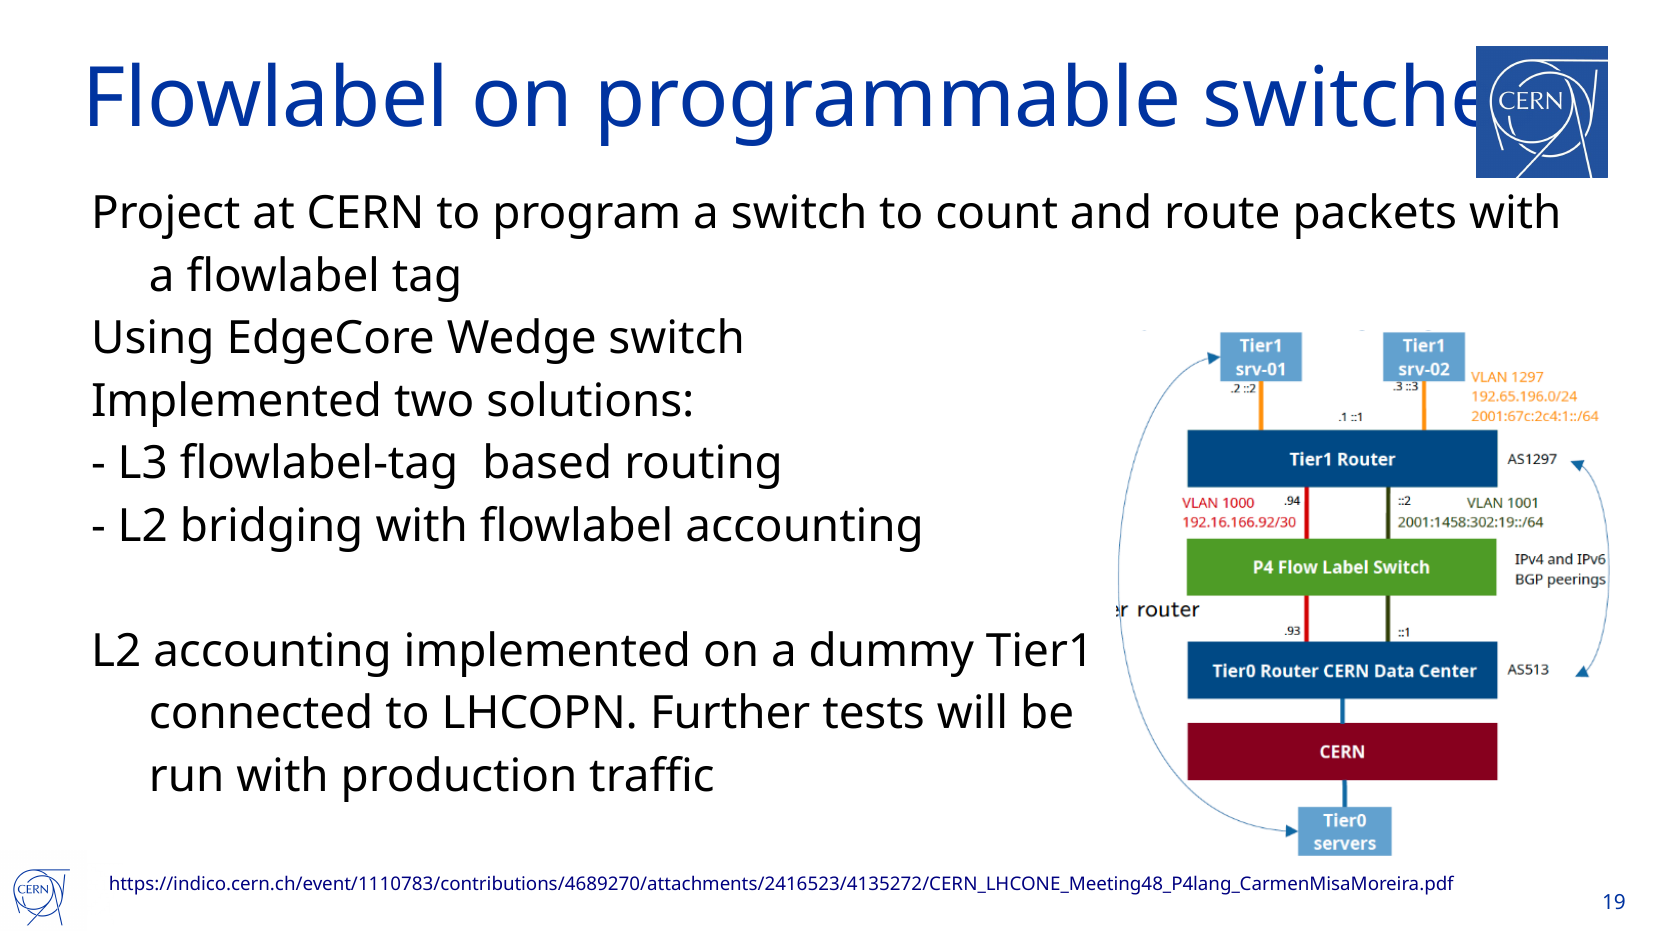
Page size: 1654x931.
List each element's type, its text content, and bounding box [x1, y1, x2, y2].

text_box Project at CERN to program a switch to count and route packets with a flowlabel tag Using EdgeCore Wedge switch Implemented two solutions: - L3 flowlabel-tag based routing - L2 bridging with flowlabel accounting L2 accounting implemented on a dummy Tier1 connected to LHCOPN. Further tests will be run with production traffic [76, 172, 1601, 792]
text_box https://indico.cern.ch/event/1110783/contributions/4689270/attachments/2416523/4135272/CERN_LHCONE_Meeting48_P4lang_CarmenMisaMoreira.pdf [94, 863, 1588, 931]
picture [1116, 330, 1619, 859]
picture [0, 850, 127, 931]
picture [1476, 46, 1608, 178]
title Flowlabel on programmable switches [82, 37, 1571, 247]
